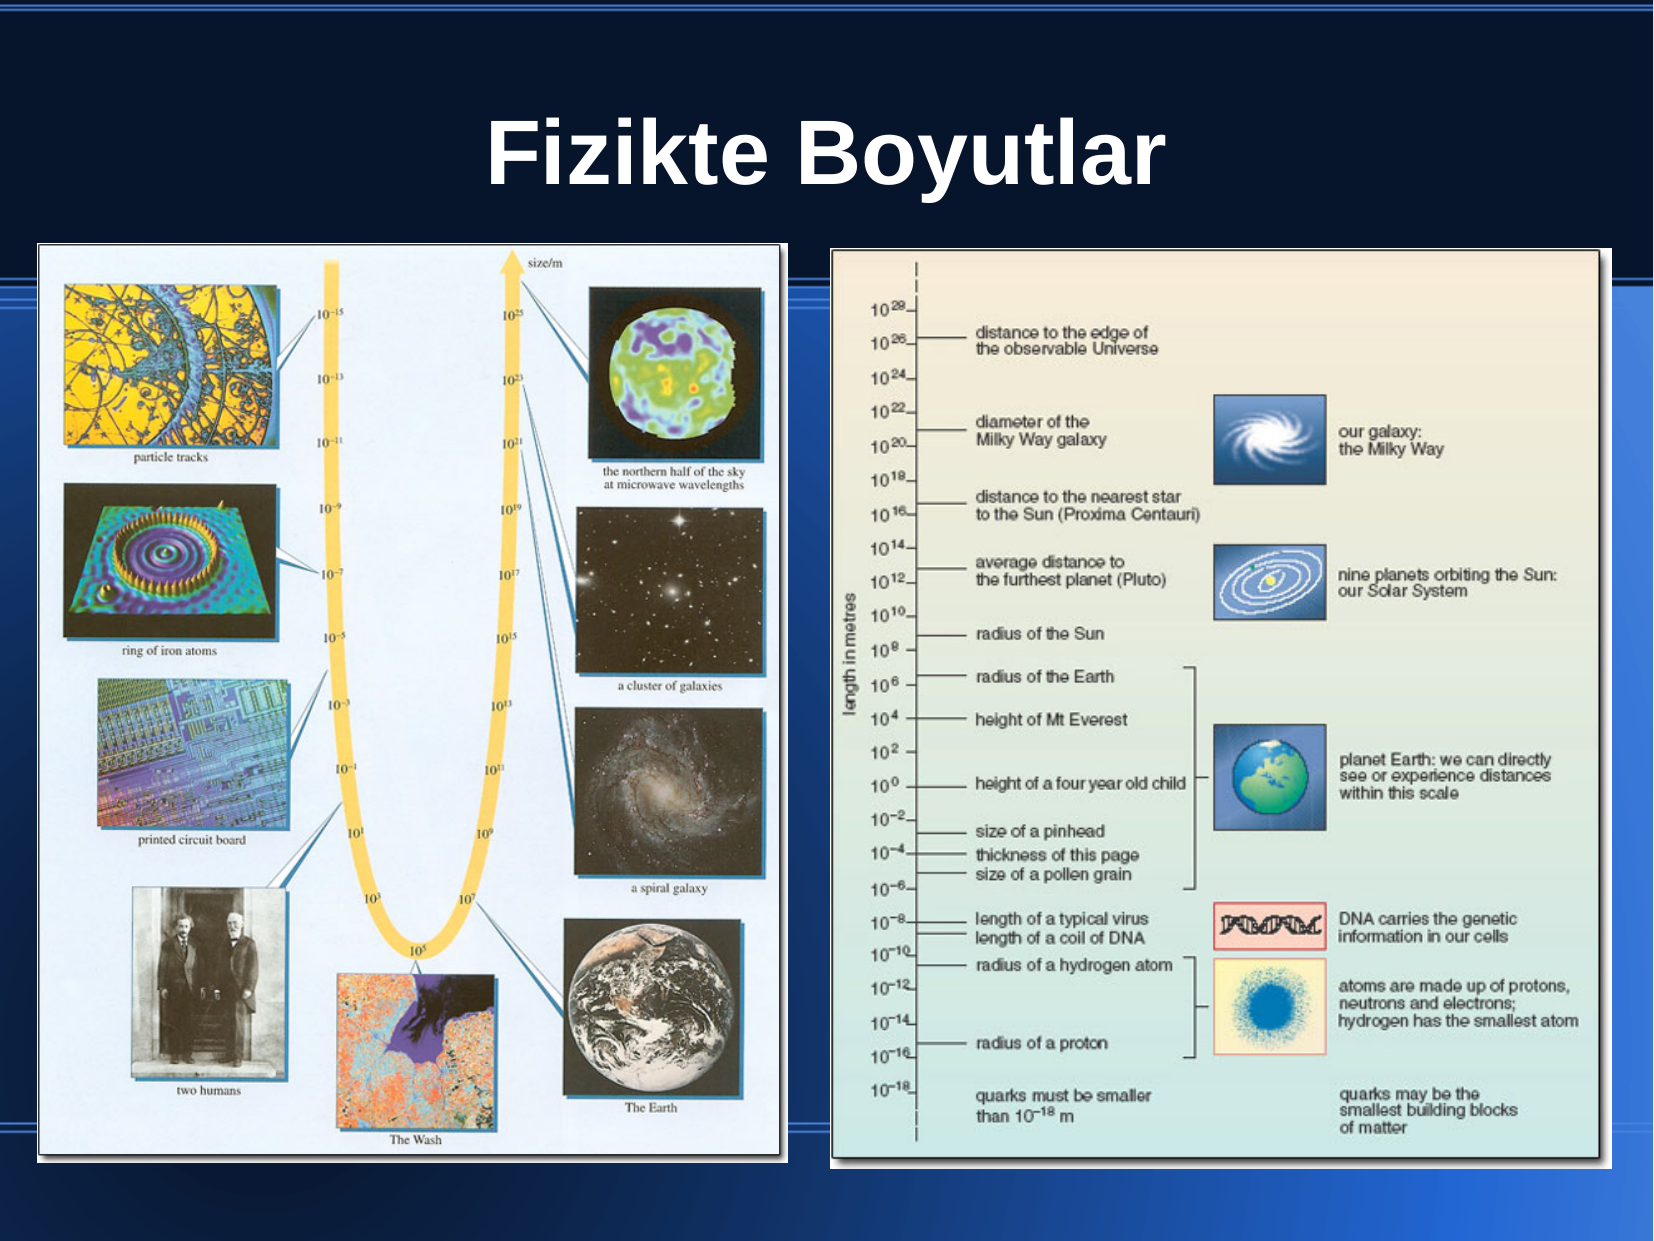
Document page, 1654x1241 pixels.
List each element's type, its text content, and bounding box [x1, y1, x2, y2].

picture [0, 0, 1654, 1241]
title Fizikte Boyutlar [82, 49, 1571, 257]
